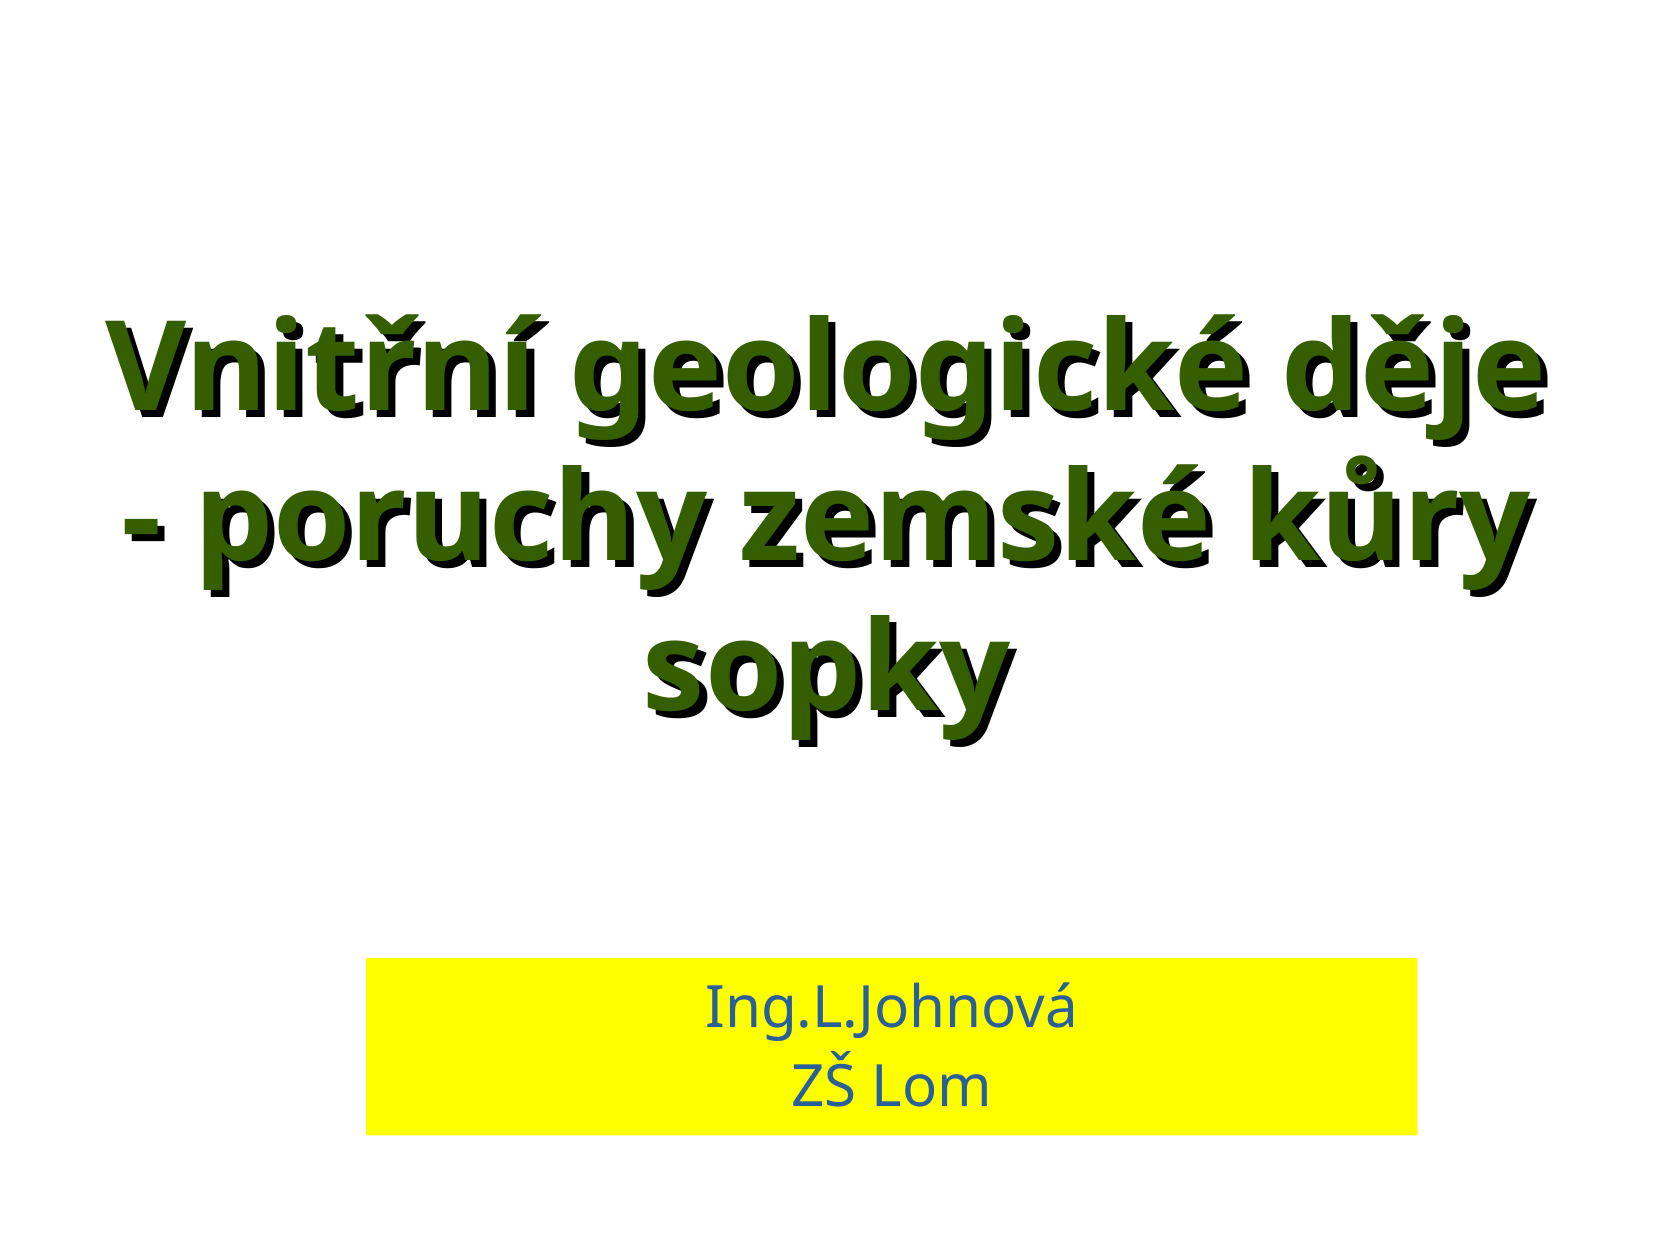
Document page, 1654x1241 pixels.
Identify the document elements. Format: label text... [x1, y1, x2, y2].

text_box Ing.L.Johnová ZŠ Lom [366, 957, 1418, 1136]
title Vnitřní geologické děje - poruchy zemské kůry sopky [82, 249, 1571, 773]
